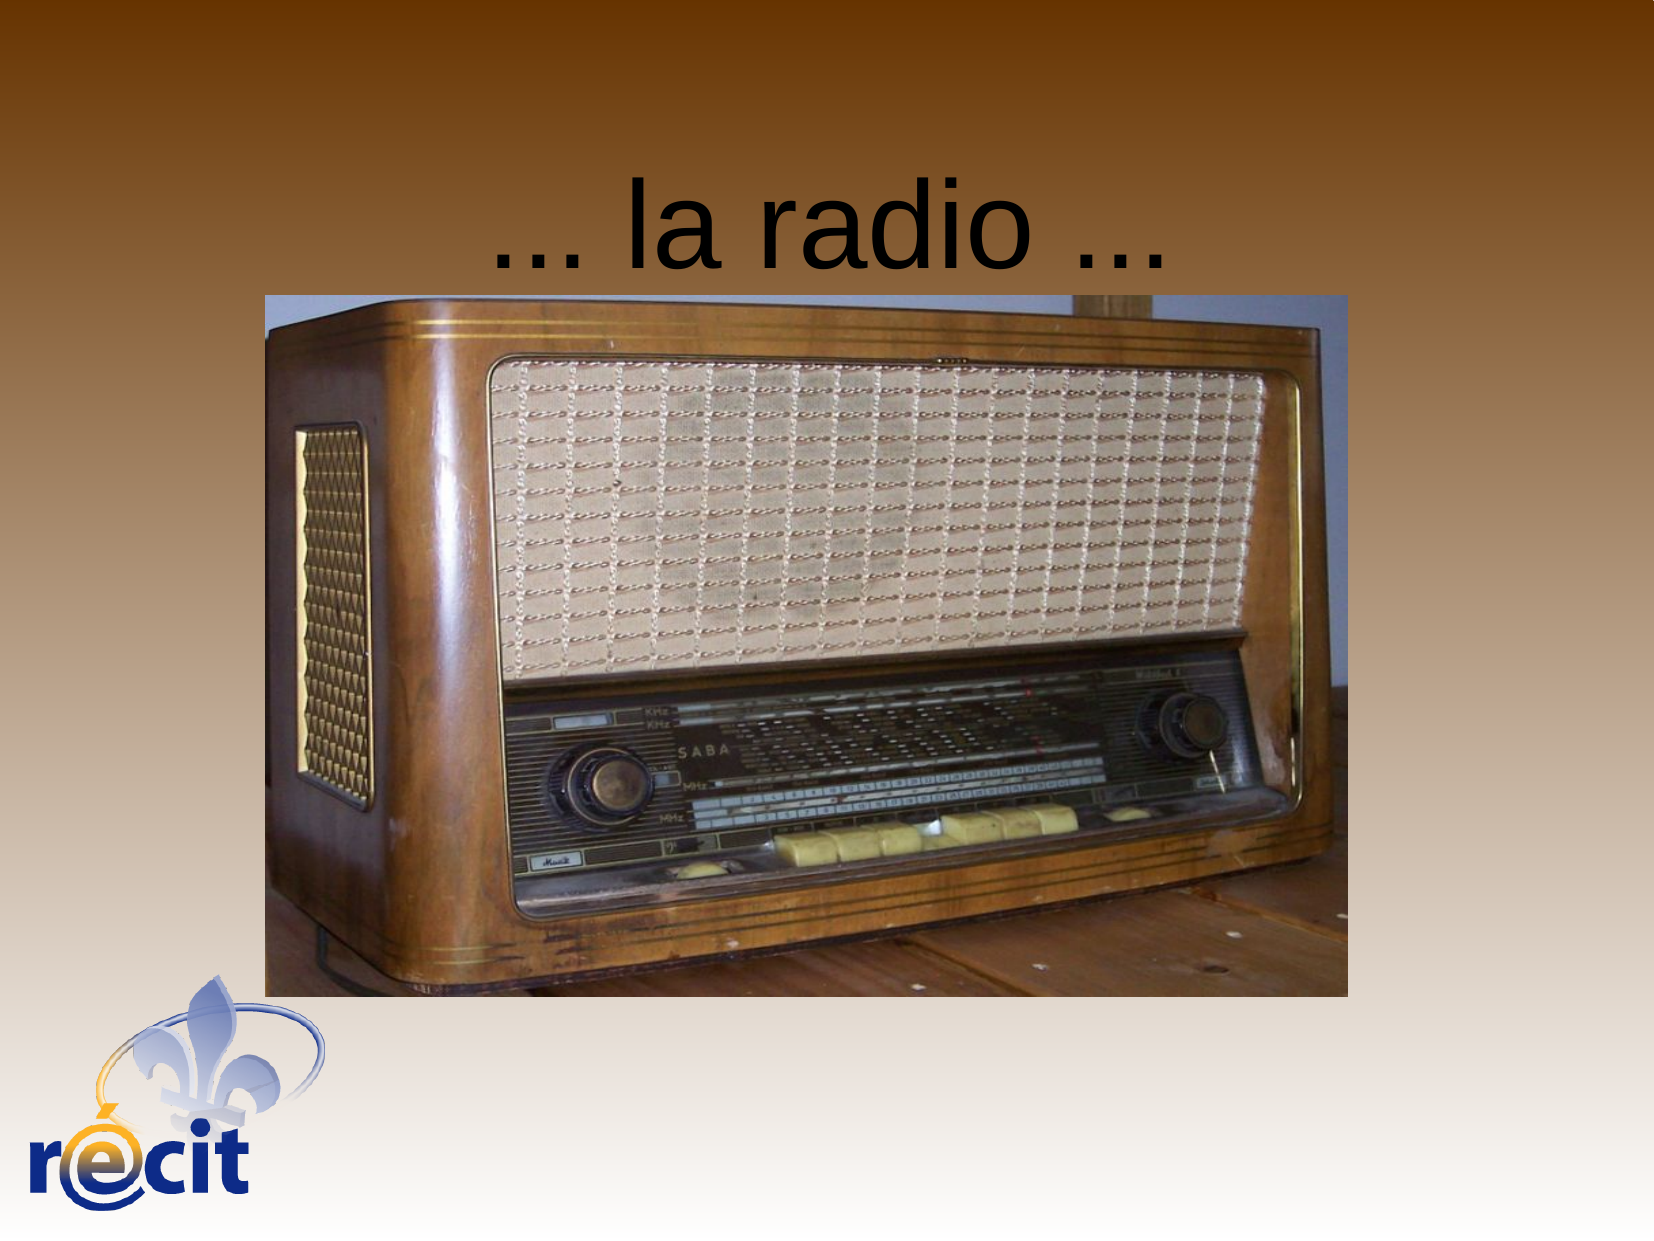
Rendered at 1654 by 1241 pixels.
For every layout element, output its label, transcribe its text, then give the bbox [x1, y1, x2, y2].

text_box ... la radio ... [471, 147, 1447, 303]
picture [29, 295, 1348, 1211]
